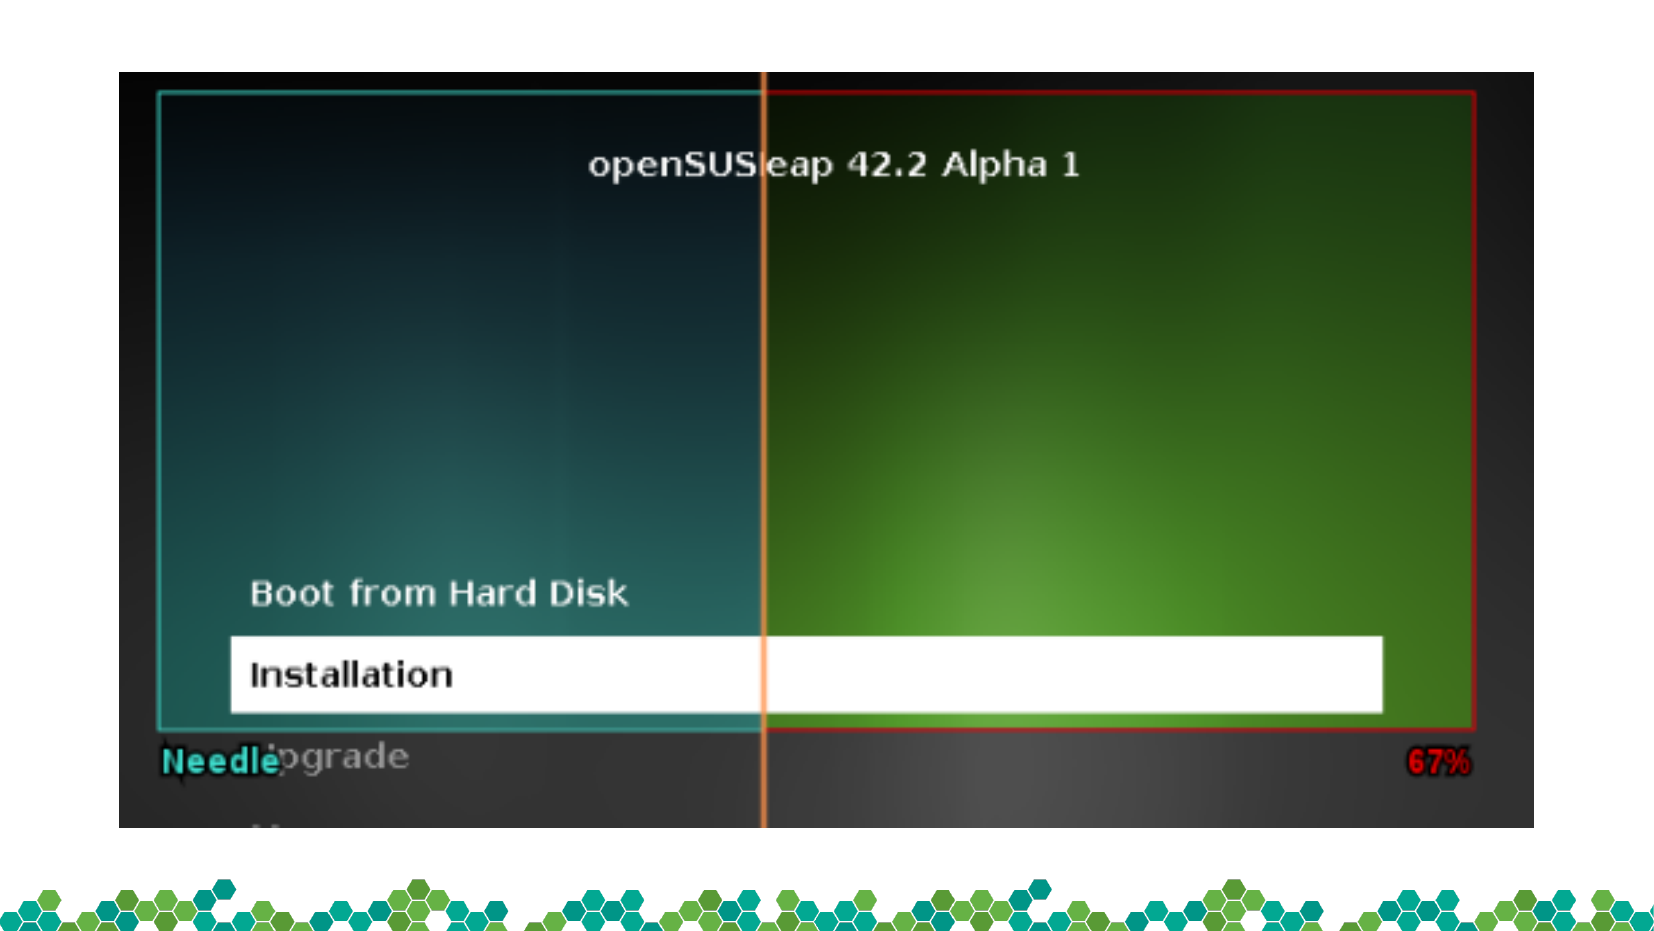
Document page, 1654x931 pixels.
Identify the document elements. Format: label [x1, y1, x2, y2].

picture [0, 871, 1654, 931]
picture [119, 72, 1534, 828]
